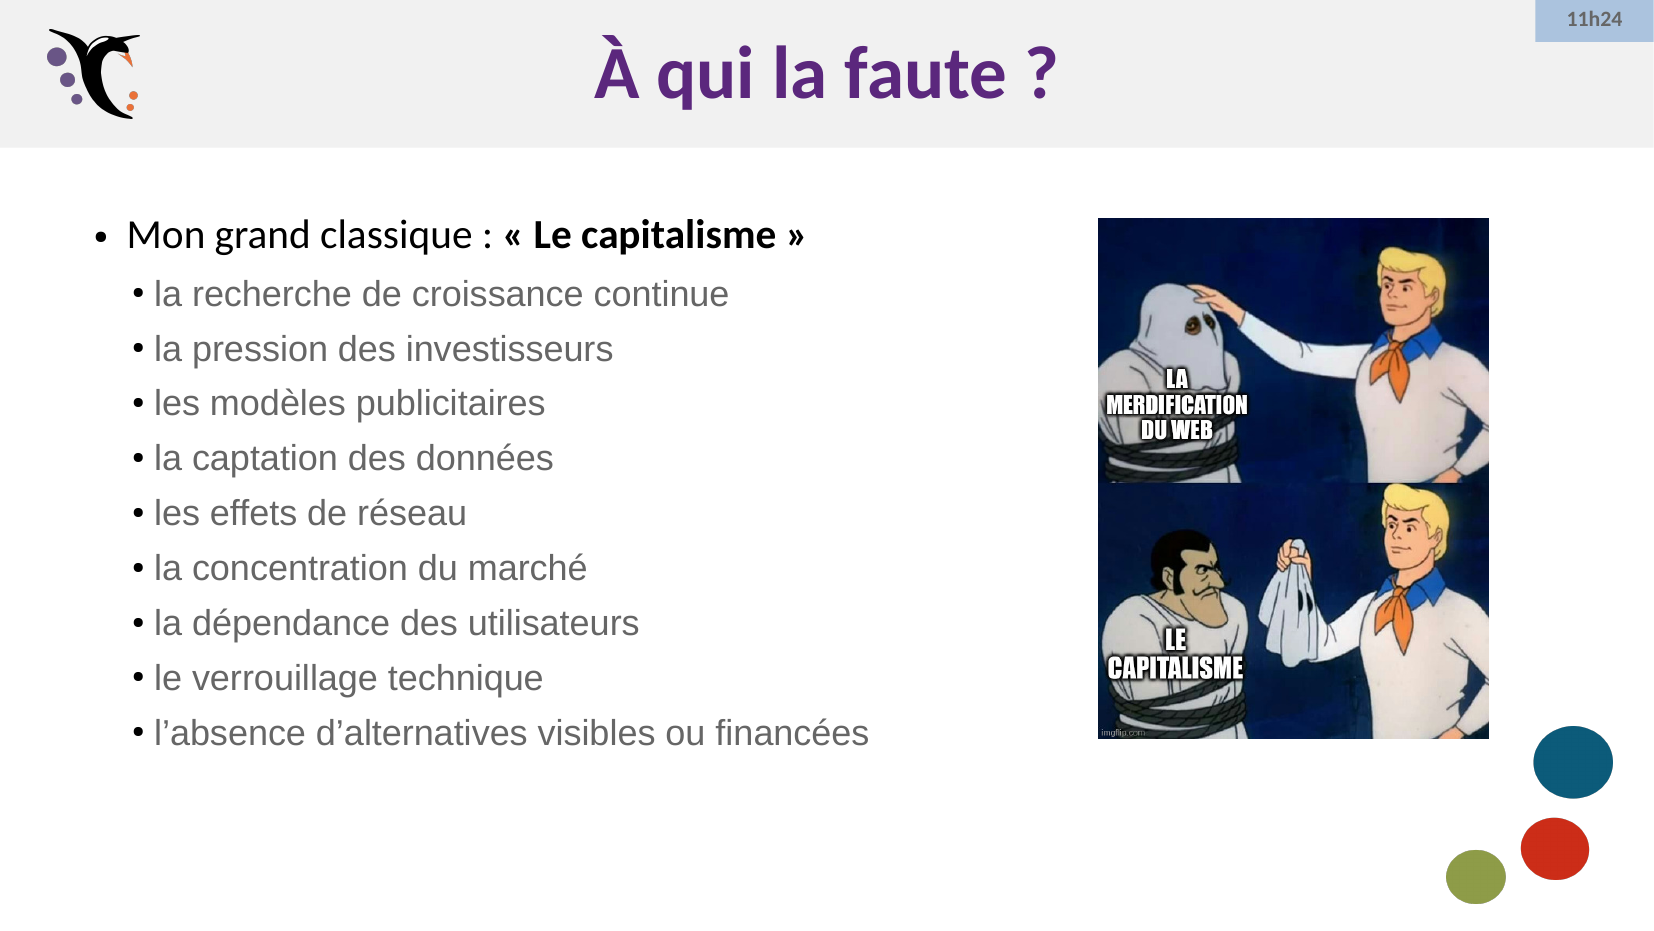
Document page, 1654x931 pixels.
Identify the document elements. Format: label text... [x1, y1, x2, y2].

title À qui la faute ? [82, 1, 1571, 157]
picture [47, 29, 82, 119]
picture [1098, 218, 1489, 739]
text_box 11h24 [1535, 0, 1654, 42]
picture [1446, 726, 1613, 904]
list Mon grand classique : « Le capitalisme » la recherche de croissance continue la pression des investisseurs les modèles publicitaires la captation des données les effets de réseau la concentration du marché la dépendance des utilisateurs le verrouillage technique l’absence d’alternatives visibles ou financées [82, 217, 1571, 758]
